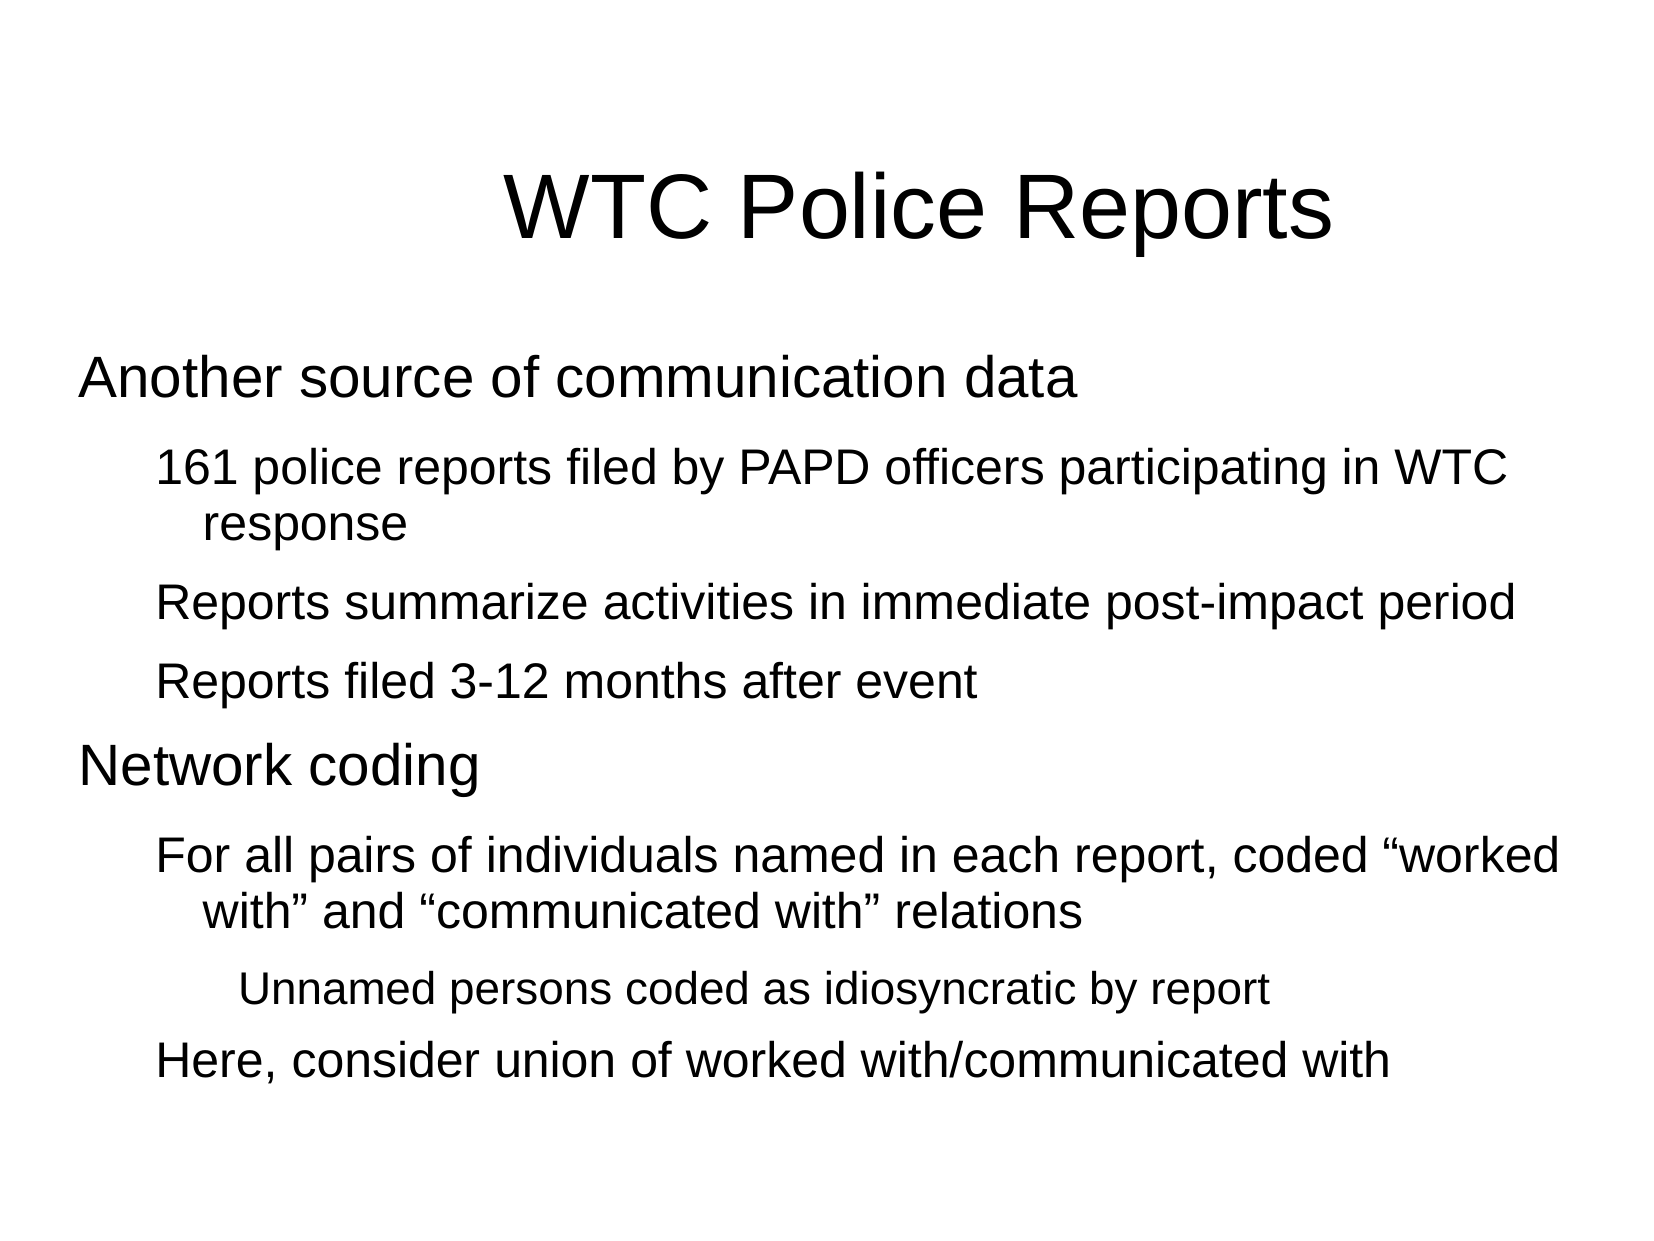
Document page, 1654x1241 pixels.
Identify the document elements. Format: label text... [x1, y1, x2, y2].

list Another source of communication data 161 police reports filed by PAPD officers participating in WTC response Reports summarize activities in immediate post-impact period Reports filed 3-12 months after event Network coding For all pairs of individuals named in each report, coded “worked with” and “communicated with” relations Unnamed persons coded as idiosyncratic by report Here, consider union of worked with/communicated with [61, 344, 1590, 1133]
title WTC Police Reports [305, 102, 1534, 310]
